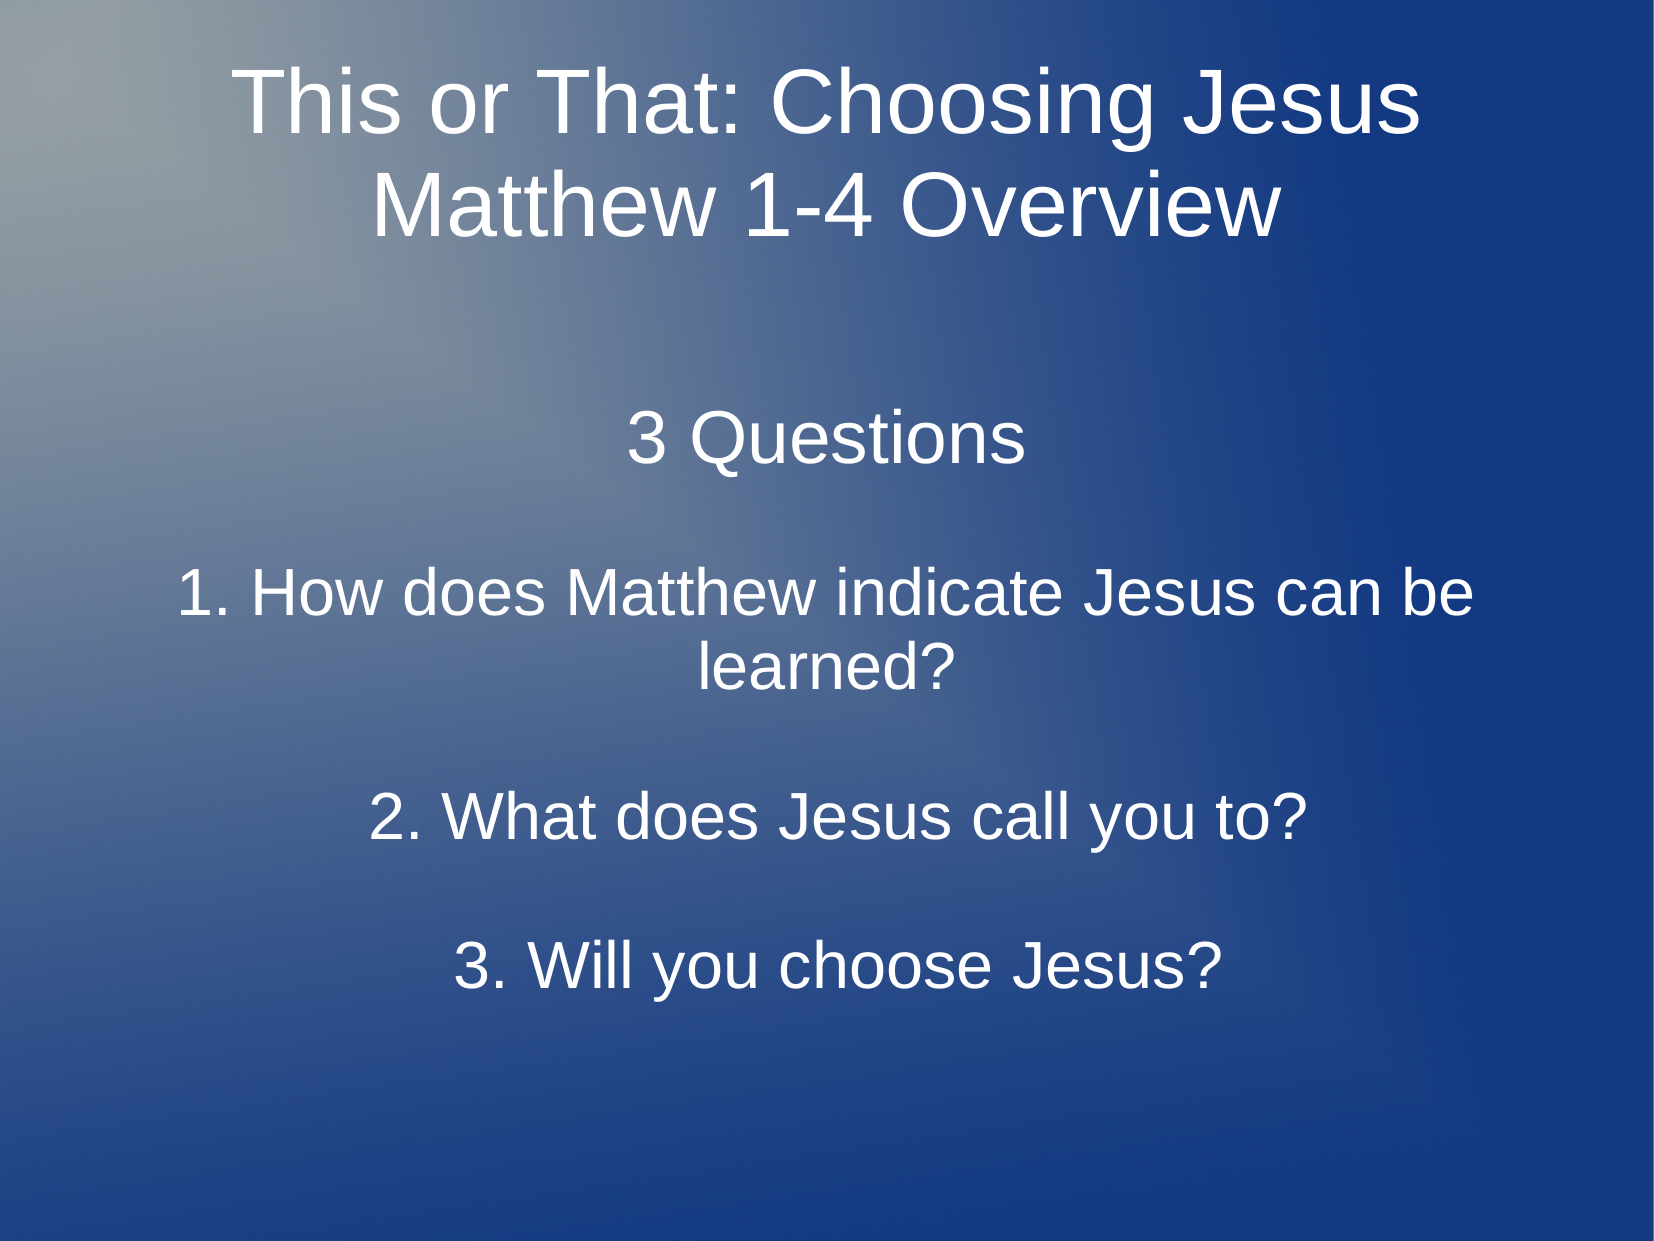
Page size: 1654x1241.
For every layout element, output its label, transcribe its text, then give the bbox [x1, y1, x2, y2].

subtitle 3 Questions 1. How does Matthew indicate Jesus can be learned? 2. What does Jesus call you to? 3. Will you choose Jesus? [82, 290, 1571, 1109]
picture [0, 0, 1654, 1241]
title This or That: Choosing Jesus Matthew 1-4 Overview [82, 50, 1571, 256]
